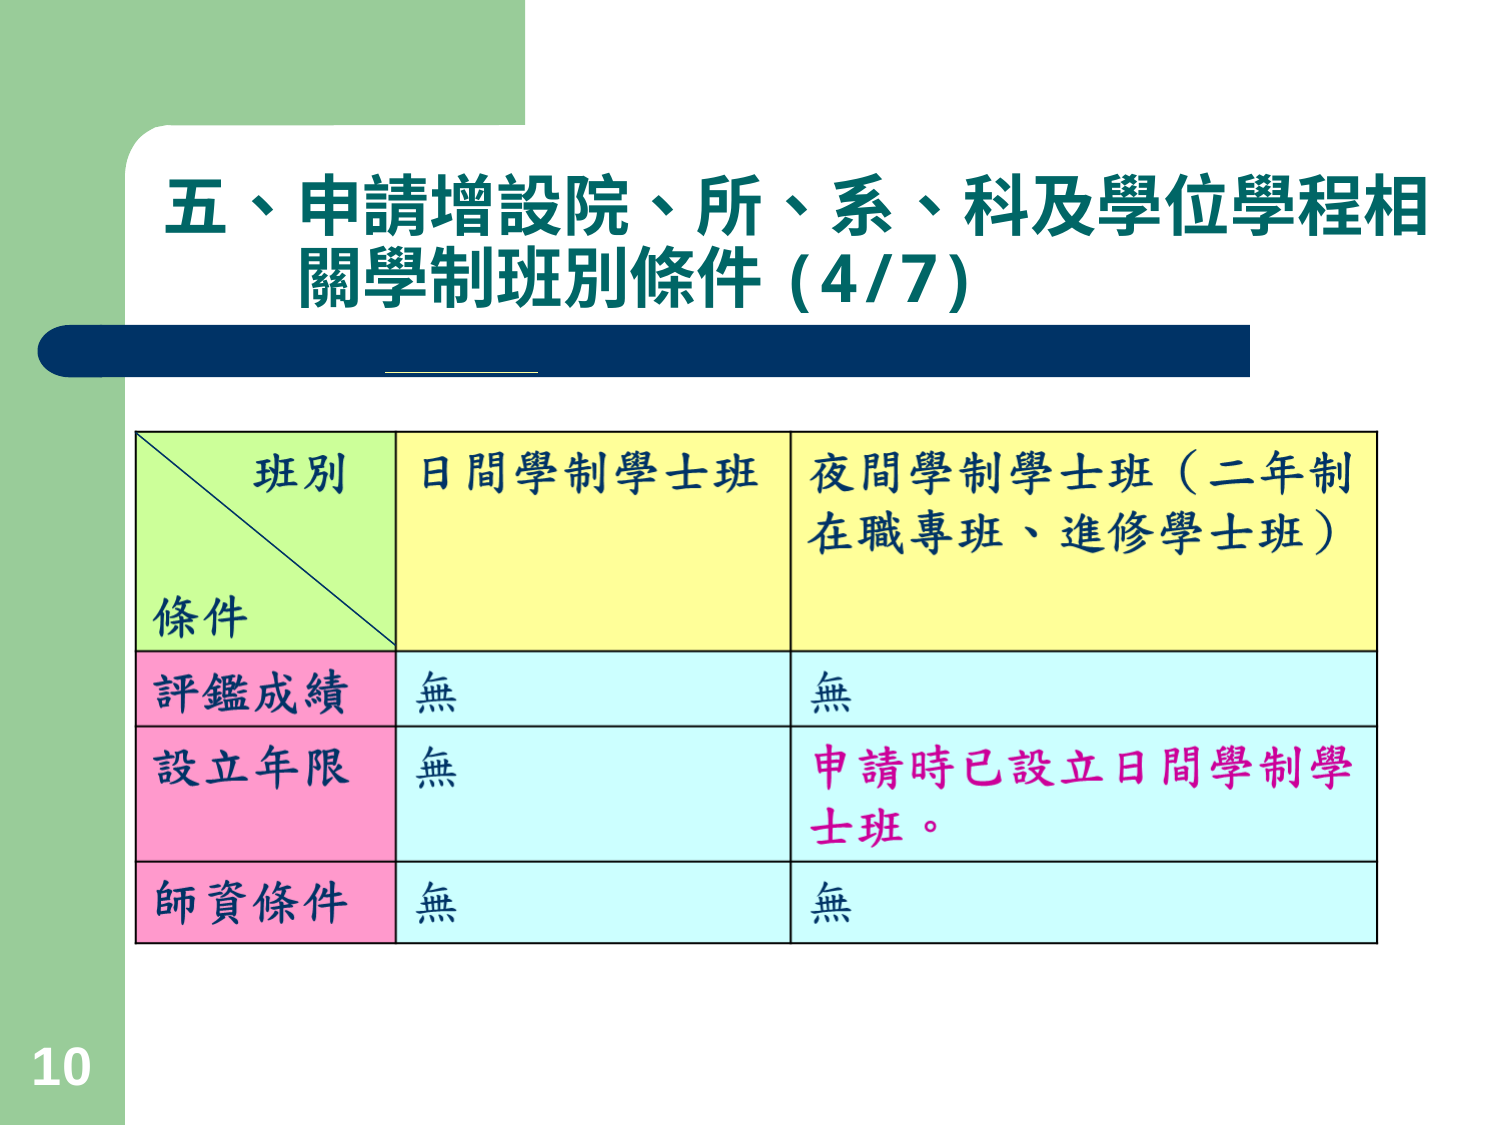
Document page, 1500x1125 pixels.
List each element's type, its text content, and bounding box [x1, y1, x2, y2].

picture [120, 425, 1387, 961]
text_box [13, 1023, 111, 1105]
title 五、申請增設院、所、系、科及學位學程相關學制班別條件(4/7) [147, 137, 1448, 325]
